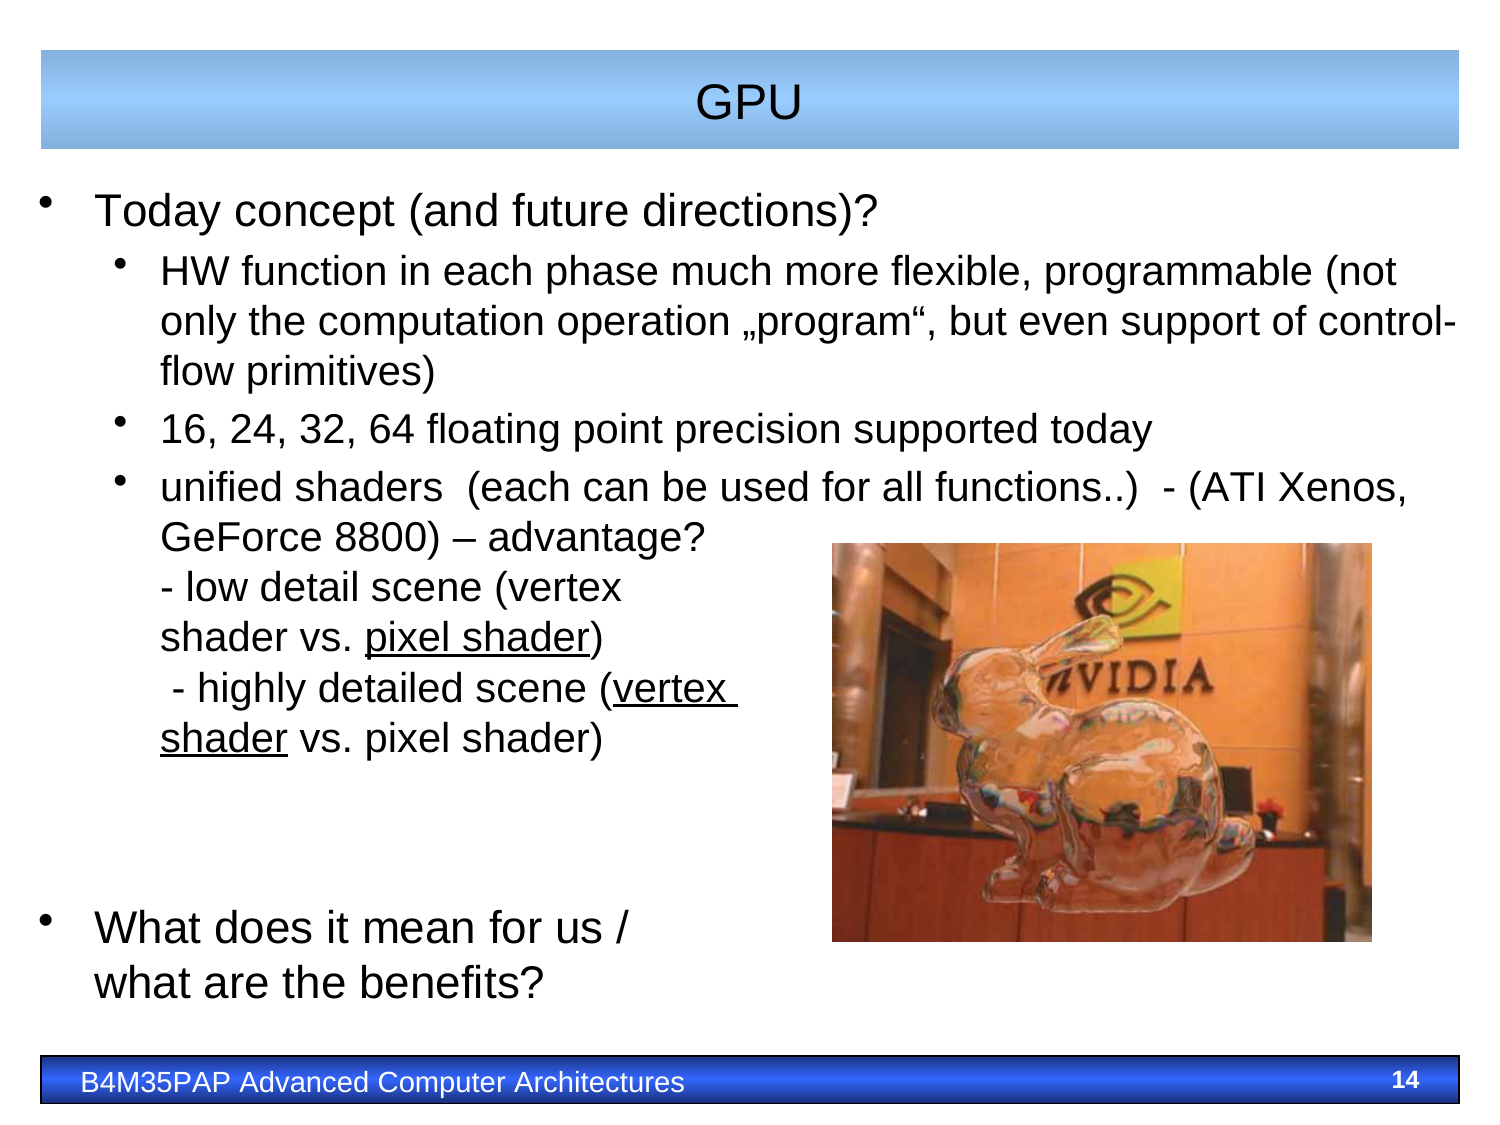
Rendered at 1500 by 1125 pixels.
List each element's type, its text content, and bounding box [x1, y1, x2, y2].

picture [832, 543, 1372, 942]
title GPU [41, 50, 1459, 149]
list Today concept (and future directions)? HW function in each phase much more flexible, programmable (not only the computation operation „program“, but even support of control-flow primitives) 16, 24, 32, 64 floating point precision supported today unified shaders (each can be used for all functions..) - (ATI Xenos, GeForce 8800) – advantage? - low detail scene (vertex shader vs. pixel shader) - highly detailed scene (vertex shader vs. pixel shader) What does it mean for us / what are the benefits? [23, 172, 1483, 1000]
